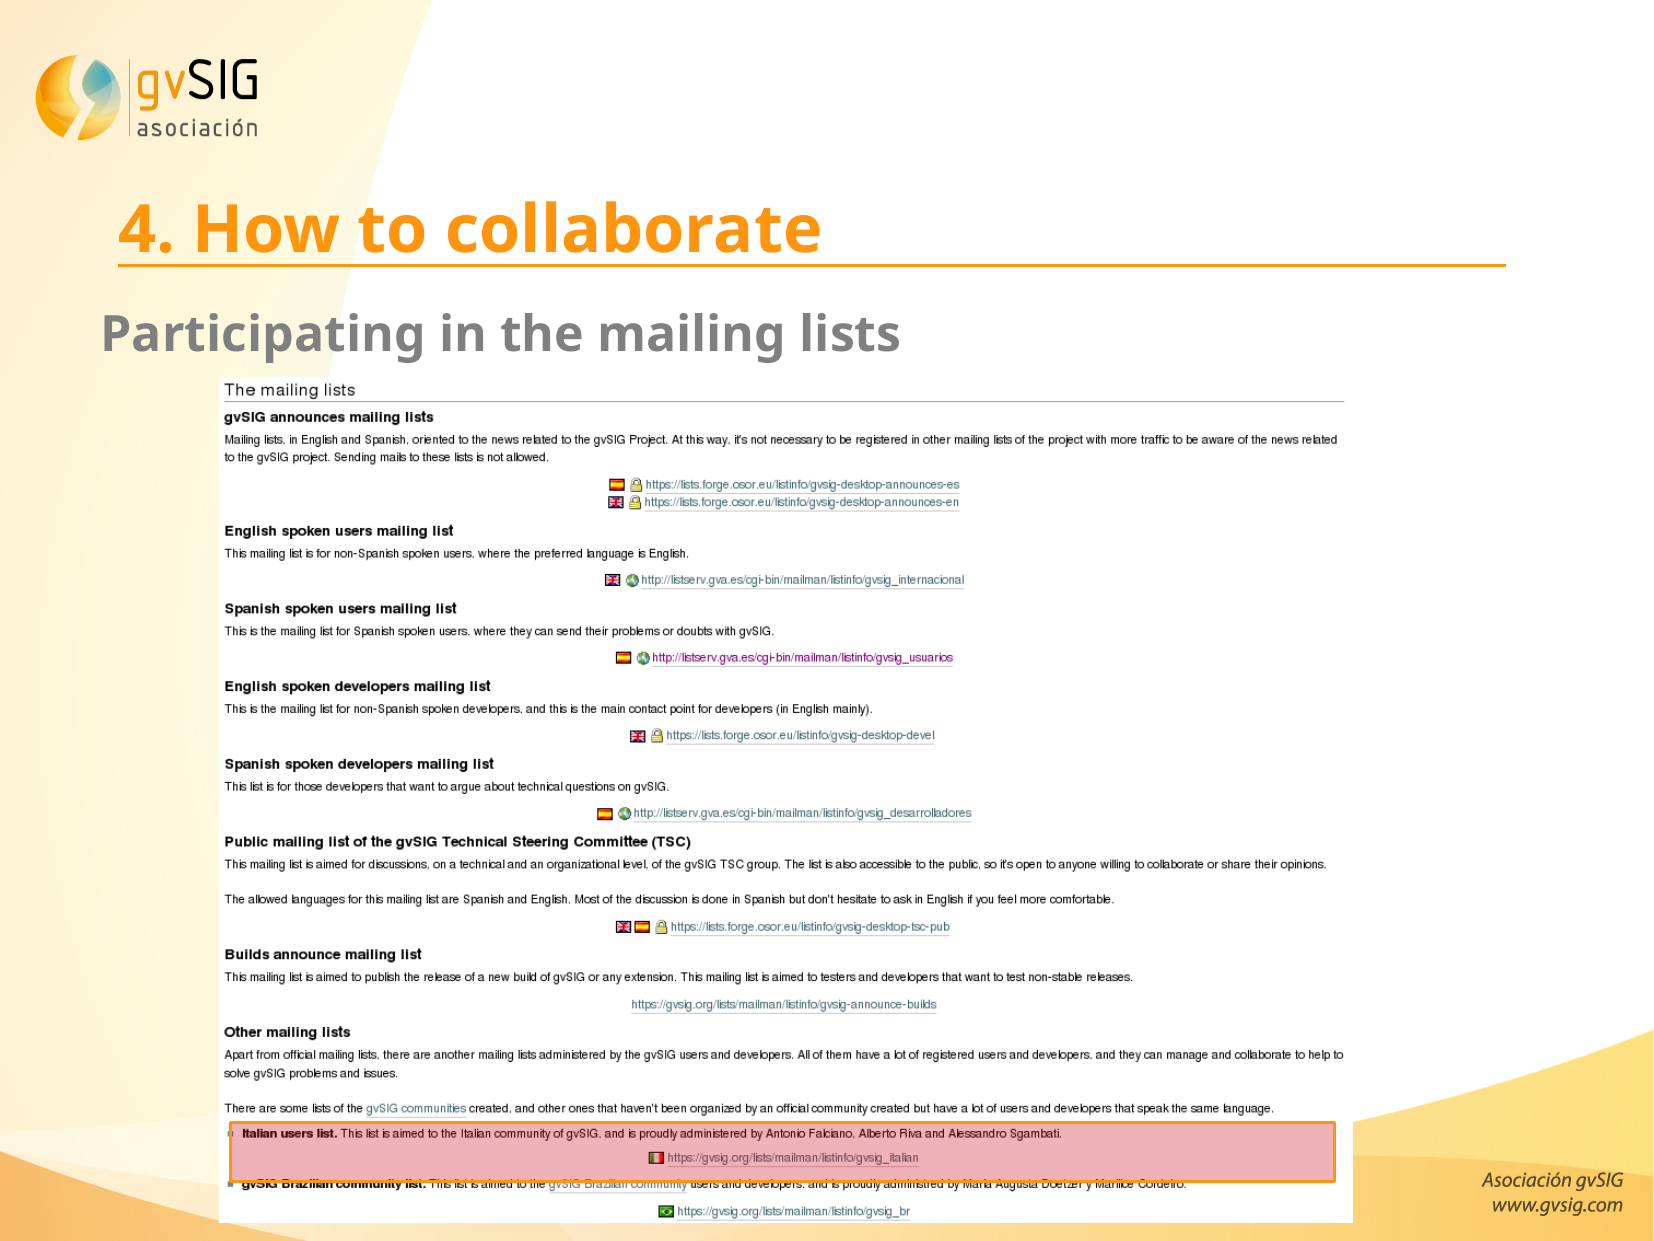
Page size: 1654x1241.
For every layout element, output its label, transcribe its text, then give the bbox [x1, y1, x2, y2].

title Participating in the mailing lists [100, 288, 1063, 377]
text_box [230, 1122, 1335, 1182]
picture [0, 0, 1654, 1241]
title 4. How to collaborate [118, 177, 1607, 276]
